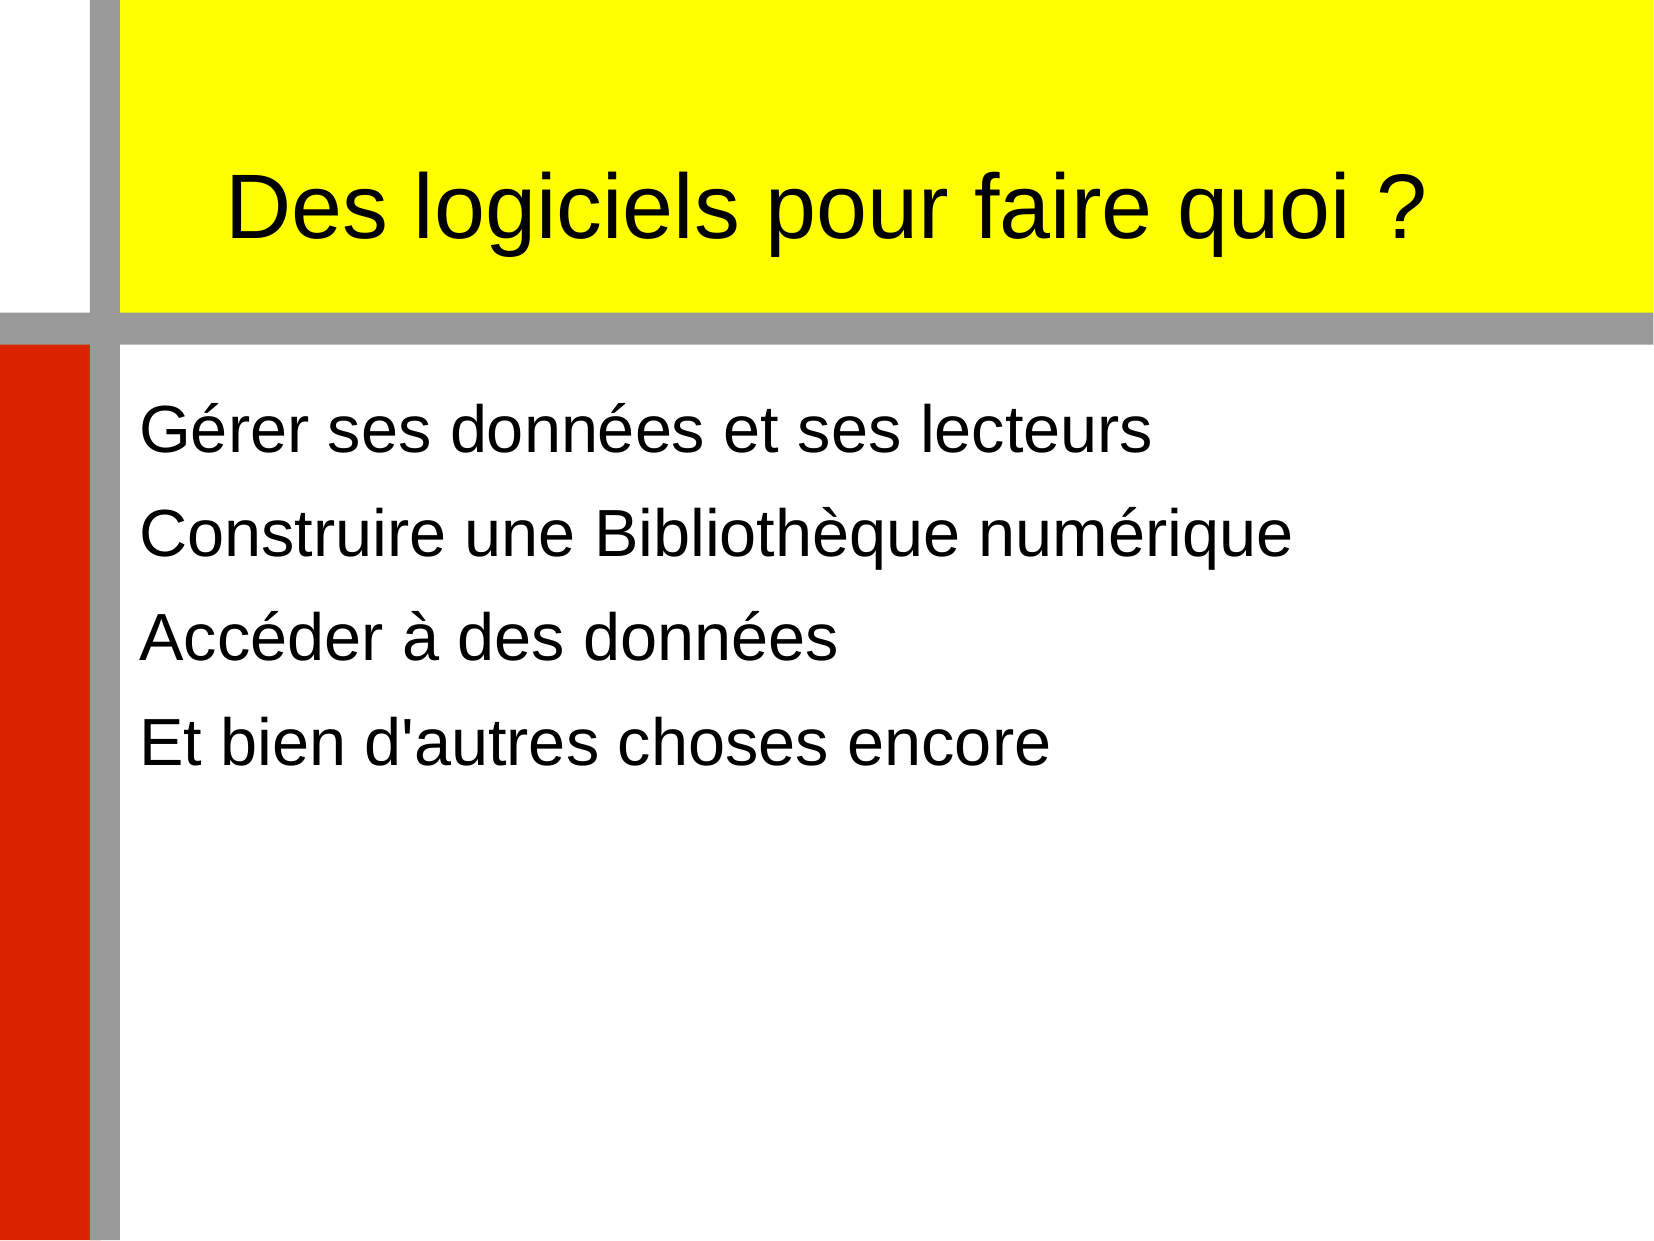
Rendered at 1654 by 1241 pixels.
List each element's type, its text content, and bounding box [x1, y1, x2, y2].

list Gérer ses données et ses lecteurs Construire une Bibliothèque numérique Accéder à des données Et bien d'autres choses encore [121, 391, 1534, 1127]
title Des logiciels pour faire quoi ? [121, 102, 1534, 311]
